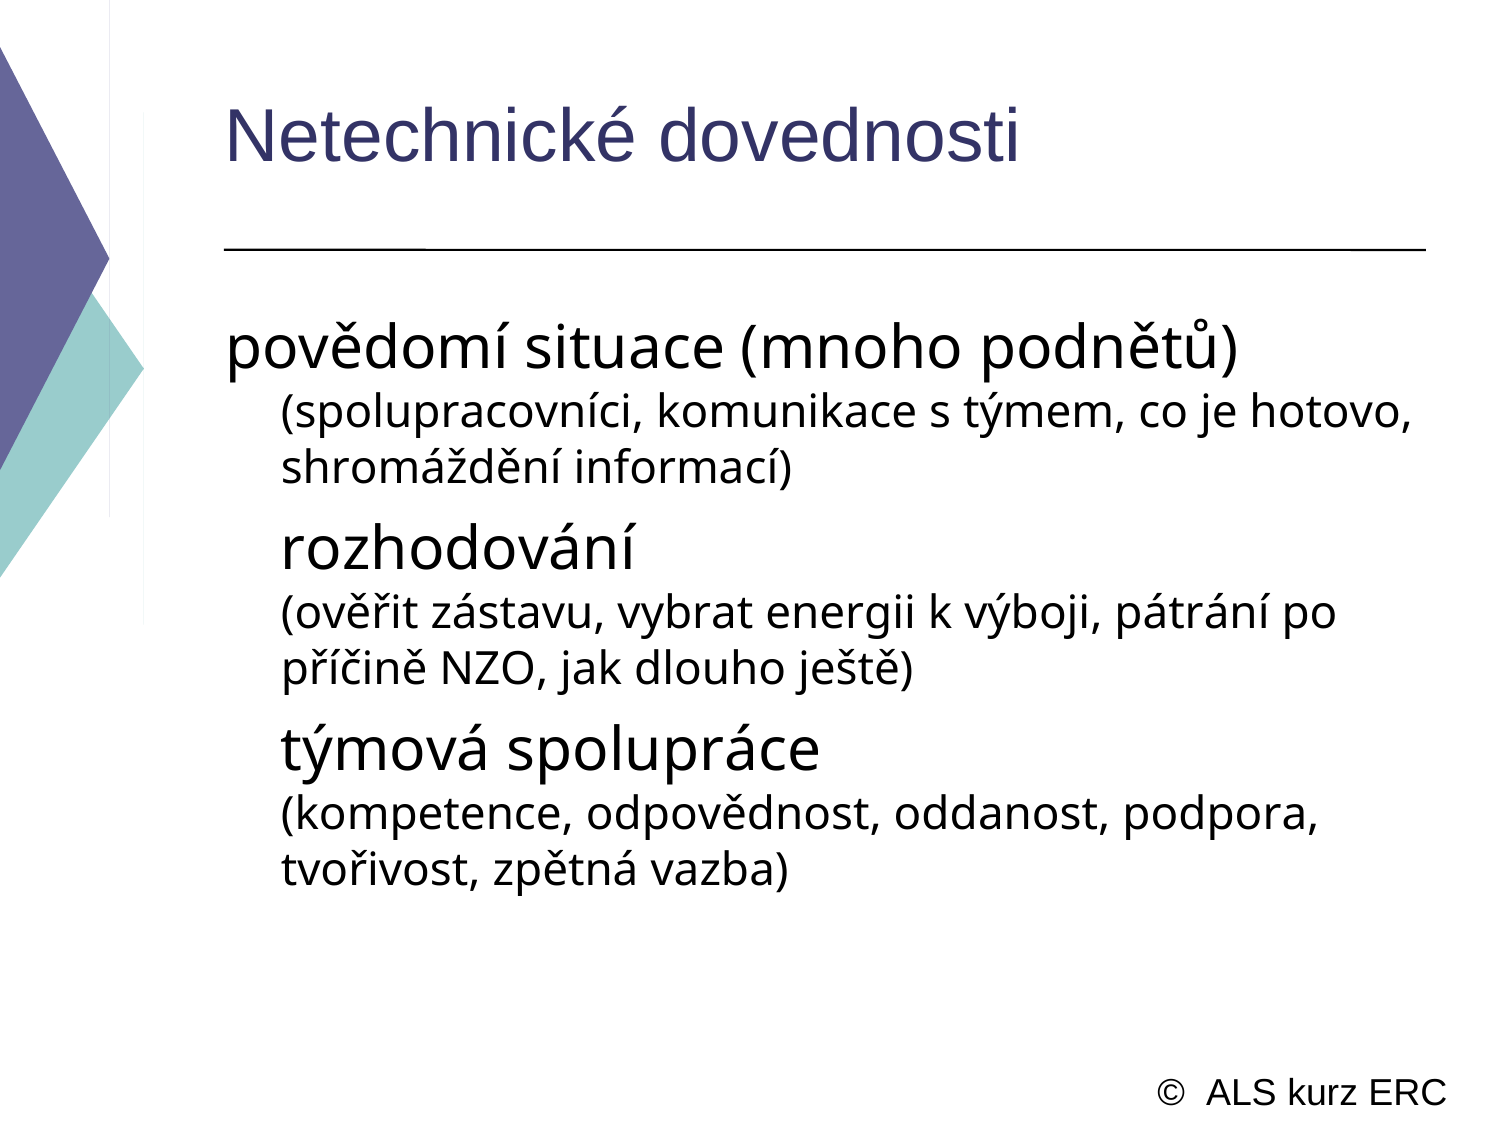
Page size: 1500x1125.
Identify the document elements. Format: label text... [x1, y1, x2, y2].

text_box © ALS kurz ERC [1142, 1066, 1463, 1125]
list povědomí situace (mnoho podnětů) (spolupracovníci, komunikace s týmem, co je hotovo, shromáždění informací) rozhodování (ověřit zástavu, vybrat energii k výboji, pátrání po příčině NZO, jak dlouho ještě) týmová spolupráce (kompetence, odpovědnost, oddanost, podpora, tvořivost, zpětná vazba) [224, 299, 1423, 974]
title Netechnické dovednosti [224, 41, 1423, 236]
